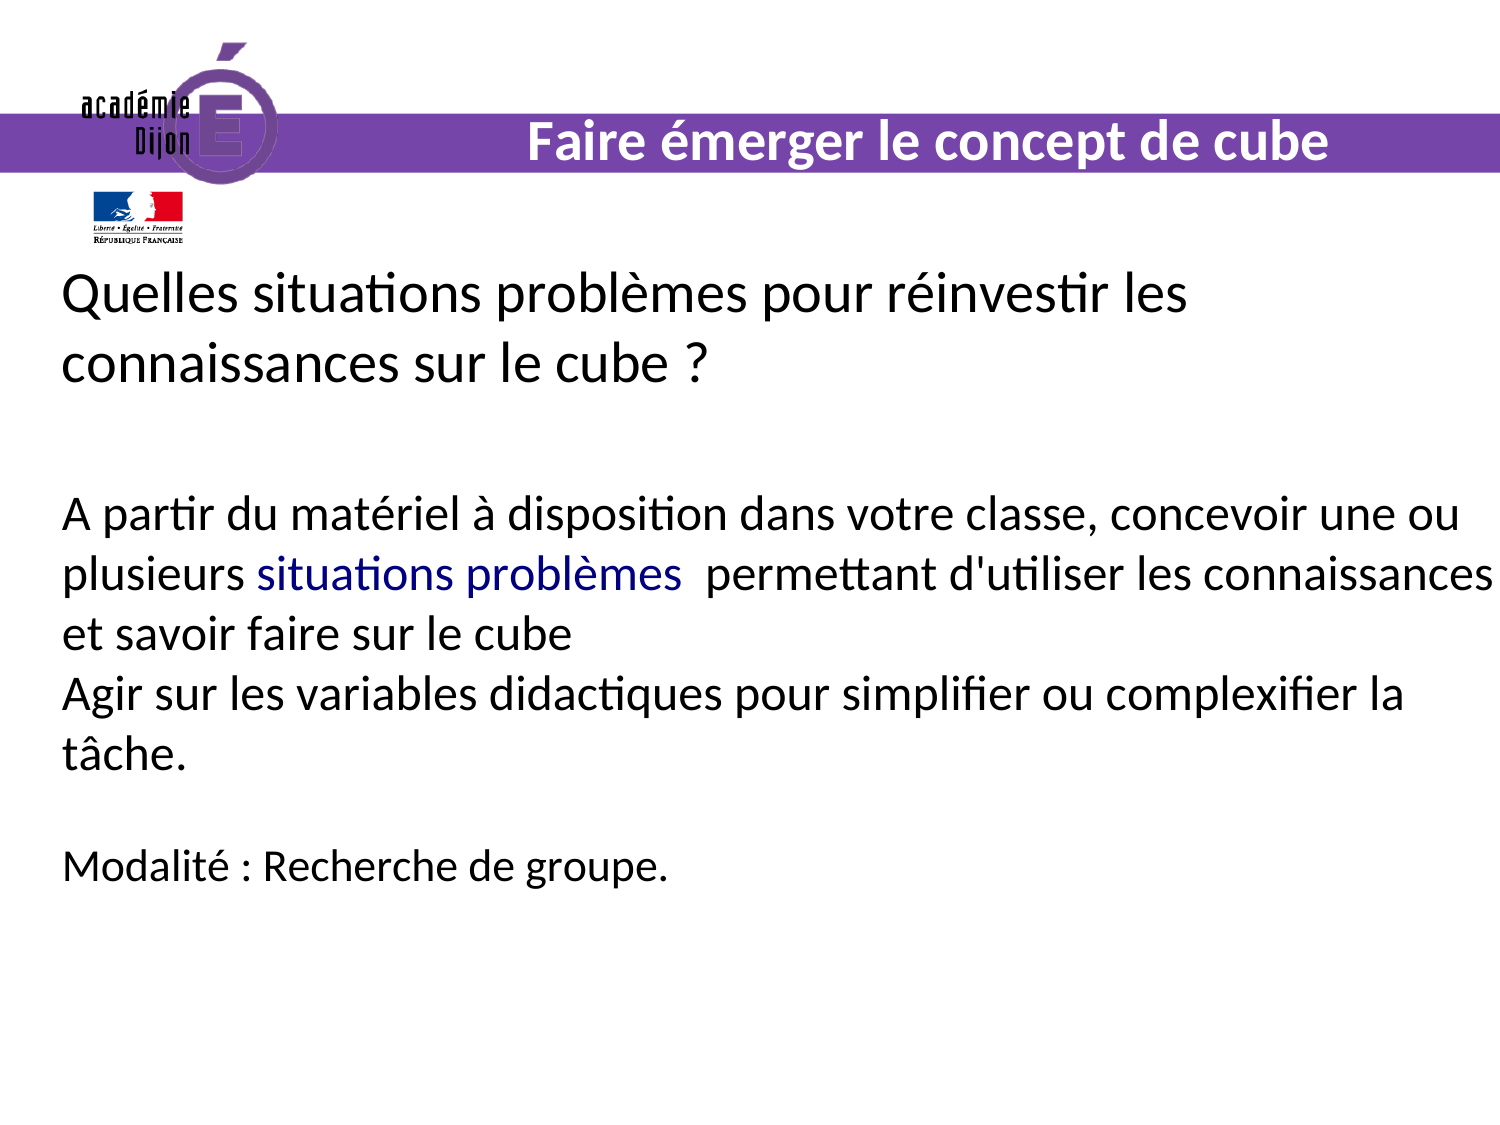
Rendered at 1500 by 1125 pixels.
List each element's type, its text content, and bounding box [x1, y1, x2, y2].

text_box Faire émerger le concept de cube [293, 35, 1359, 239]
picture [82, 42, 278, 244]
text_box Quelles situations problèmes pour réinvestir les connaissances sur le cube ? [47, 246, 1500, 402]
text_box A partir du matériel à disposition dans votre classe, concevoir une ou plusieurs situations problèmes permettant d'utiliser les connaissances et savoir faire sur le cube Agir sur les variables didactiques pour simplifier ou complexifier la tâche. Modalité : Recherche de groupe. [47, 413, 1500, 894]
